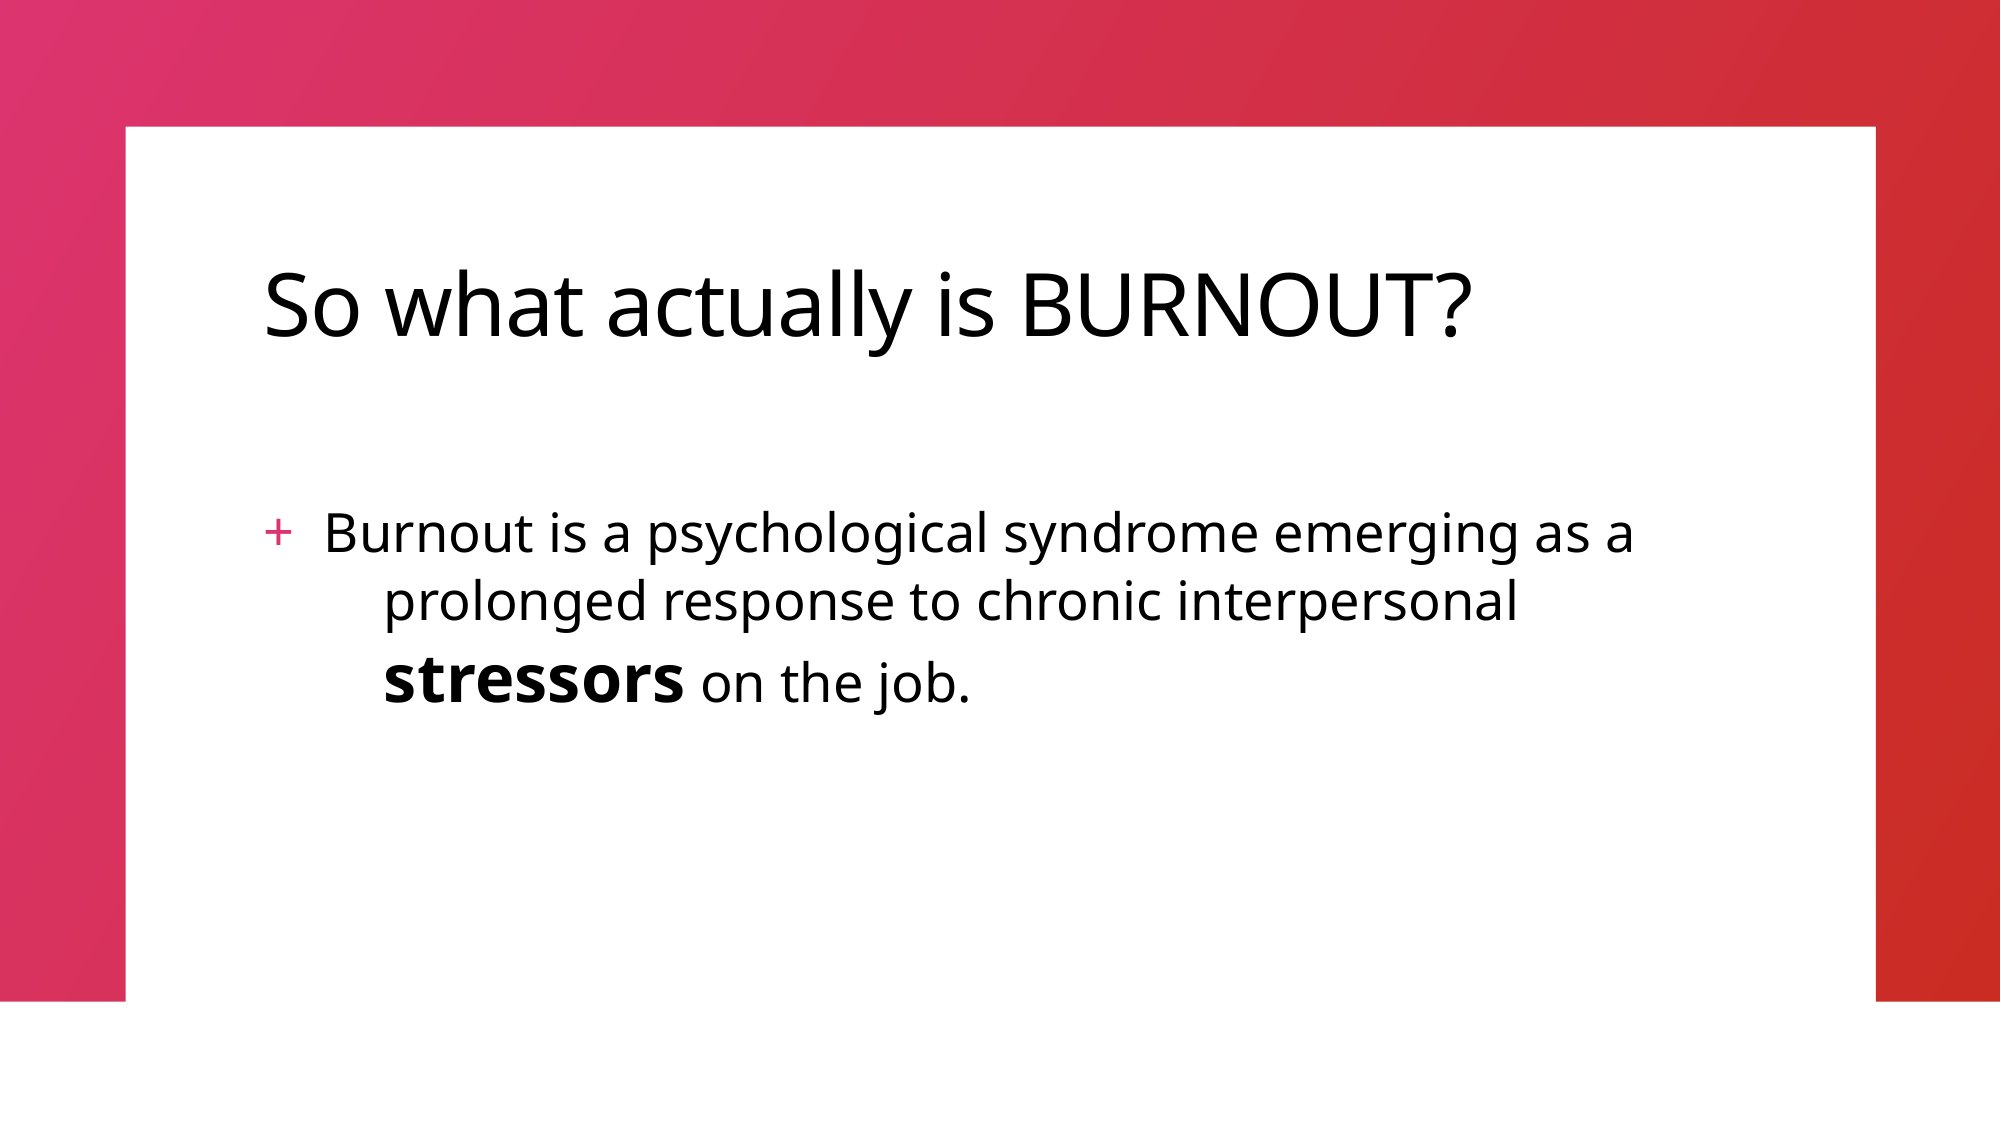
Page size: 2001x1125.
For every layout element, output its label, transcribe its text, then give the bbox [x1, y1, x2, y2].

list Burnout is a psychological syndrome emerging as a prolonged response to chronic interpersonal stressors on the job. [248, 487, 1749, 1001]
title So what actually is BURNOUT? [248, 248, 1749, 470]
